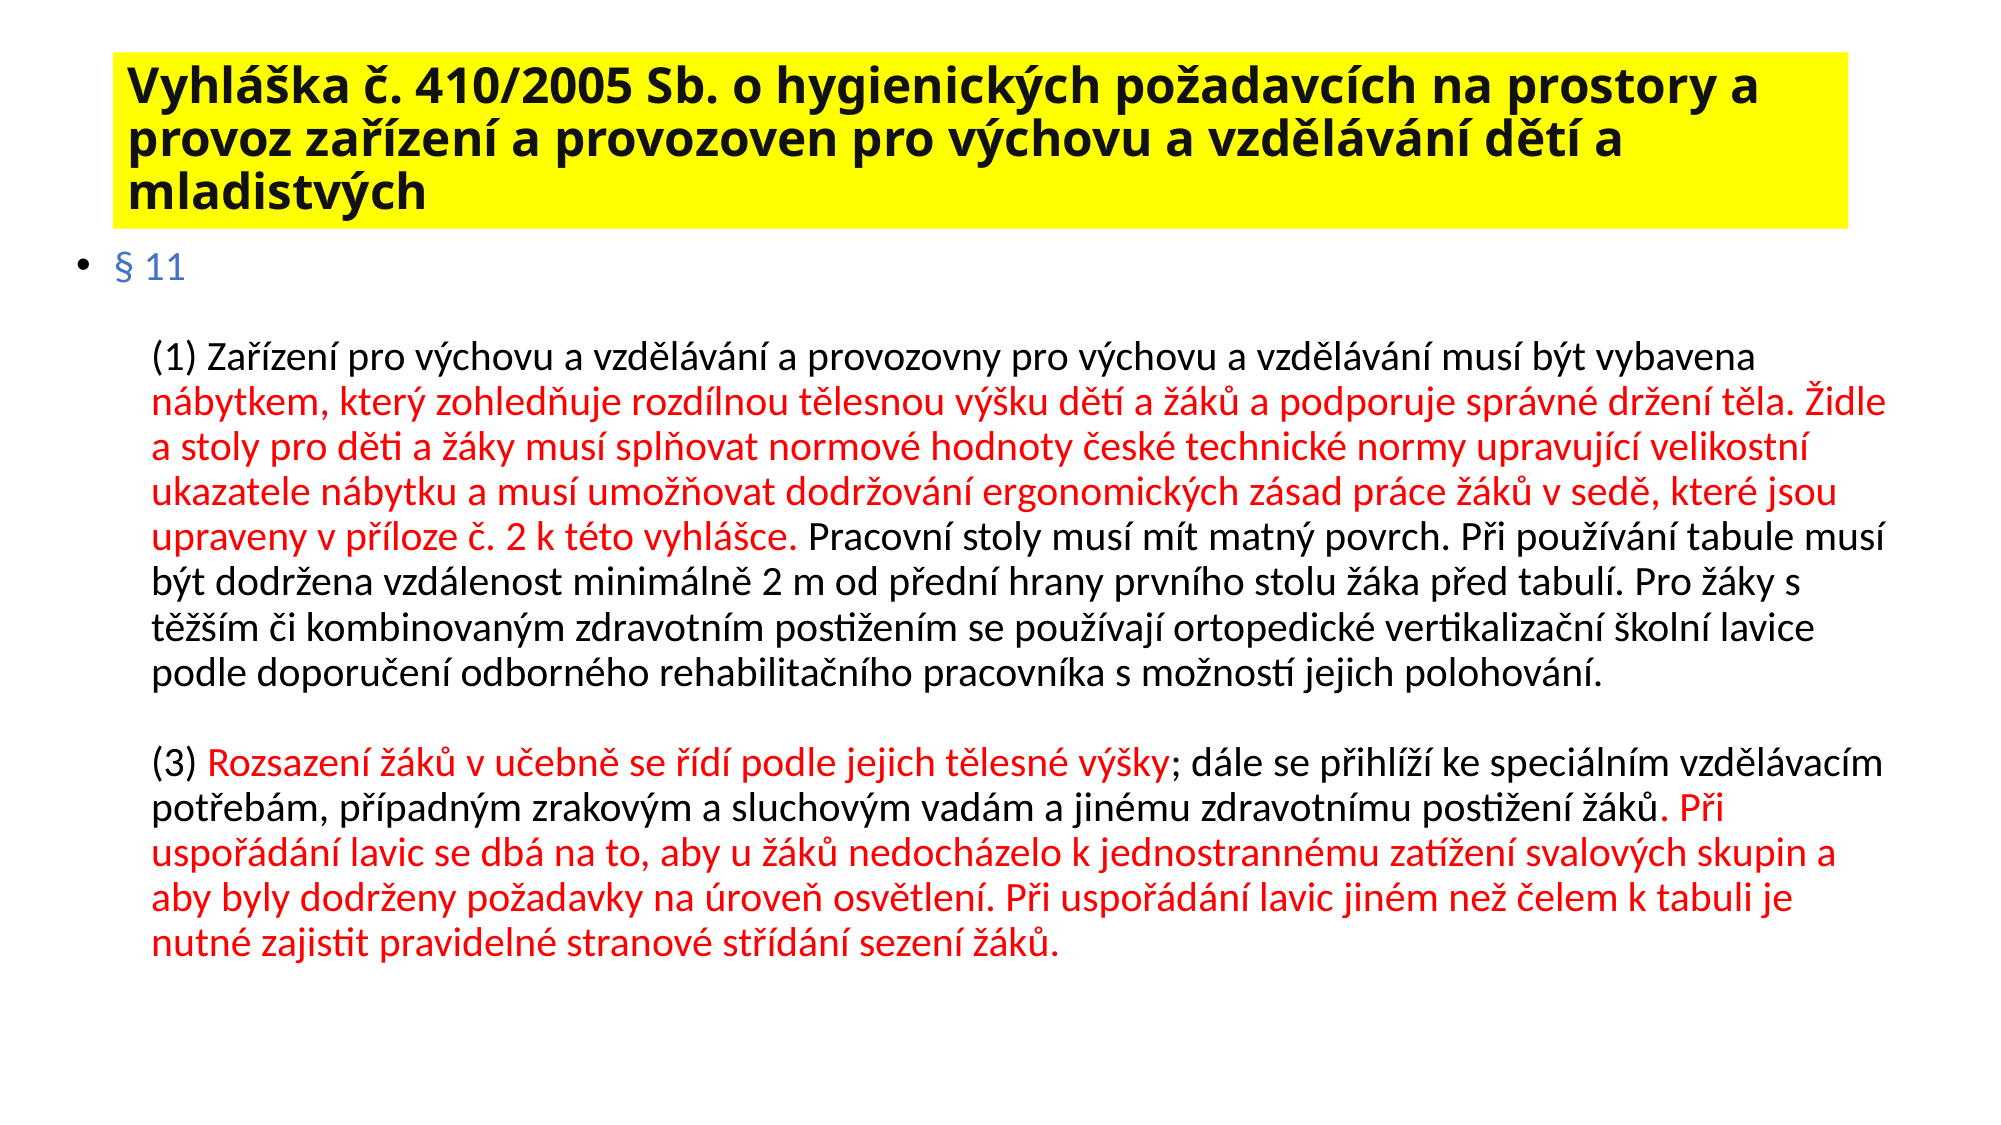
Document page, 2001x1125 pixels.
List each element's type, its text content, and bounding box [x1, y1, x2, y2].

title Vyhláška č. 410/2005 Sb. o hygienických požadavcích na prostory a provoz zařízení a provozoven pro výchovu a vzdělávání dětí a mladistvých [112, 52, 1849, 229]
list § 11 (1) Zařízení pro výchovu a vzdělávání a provozovny pro výchovu a vzdělávání musí být vybavena nábytkem, který zohledňuje rozdílnou tělesnou výšku dětí a žáků a podporuje správné držení těla. Židle a stoly pro děti a žáky musí splňovat normové hodnoty české technické normy upravující velikostní ukazatele nábytku a musí umožňovat dodržování ergonomických zásad práce žáků v sedě, které jsou upraveny v příloze č. 2 k této vyhlášce. Pracovní stoly musí mít matný povrch. Při používání tabule musí být dodržena vzdálenost minimálně 2 m od přední hrany prvního stolu žáka před tabulí. Pro žáky s těžším či kombinovaným zdravotním postižením se používají ortopedické vertikalizační školní lavice podle doporučení odborného rehabilitačního pracovníka s možností jejich polohování. (3) Rozsazení žáků v učebně se řídí podle jejich tělesné výšky; dále se přihlíží ke speciálním vzdělávacím potřebám, případným zrakovým a sluchovým vadám a jinému zdravotnímu postižení žáků. Při uspořádání lavic se dbá na to, aby u žáků nedocházelo k jednostrannému zatížení svalových skupin a aby byly dodrženy požadavky na úroveň osvětlení. Při uspořádání lavic jiném než čelem k tabuli je nutné zajistit pravidelné stranové střídání sezení žáků. [60, 236, 1910, 1091]
